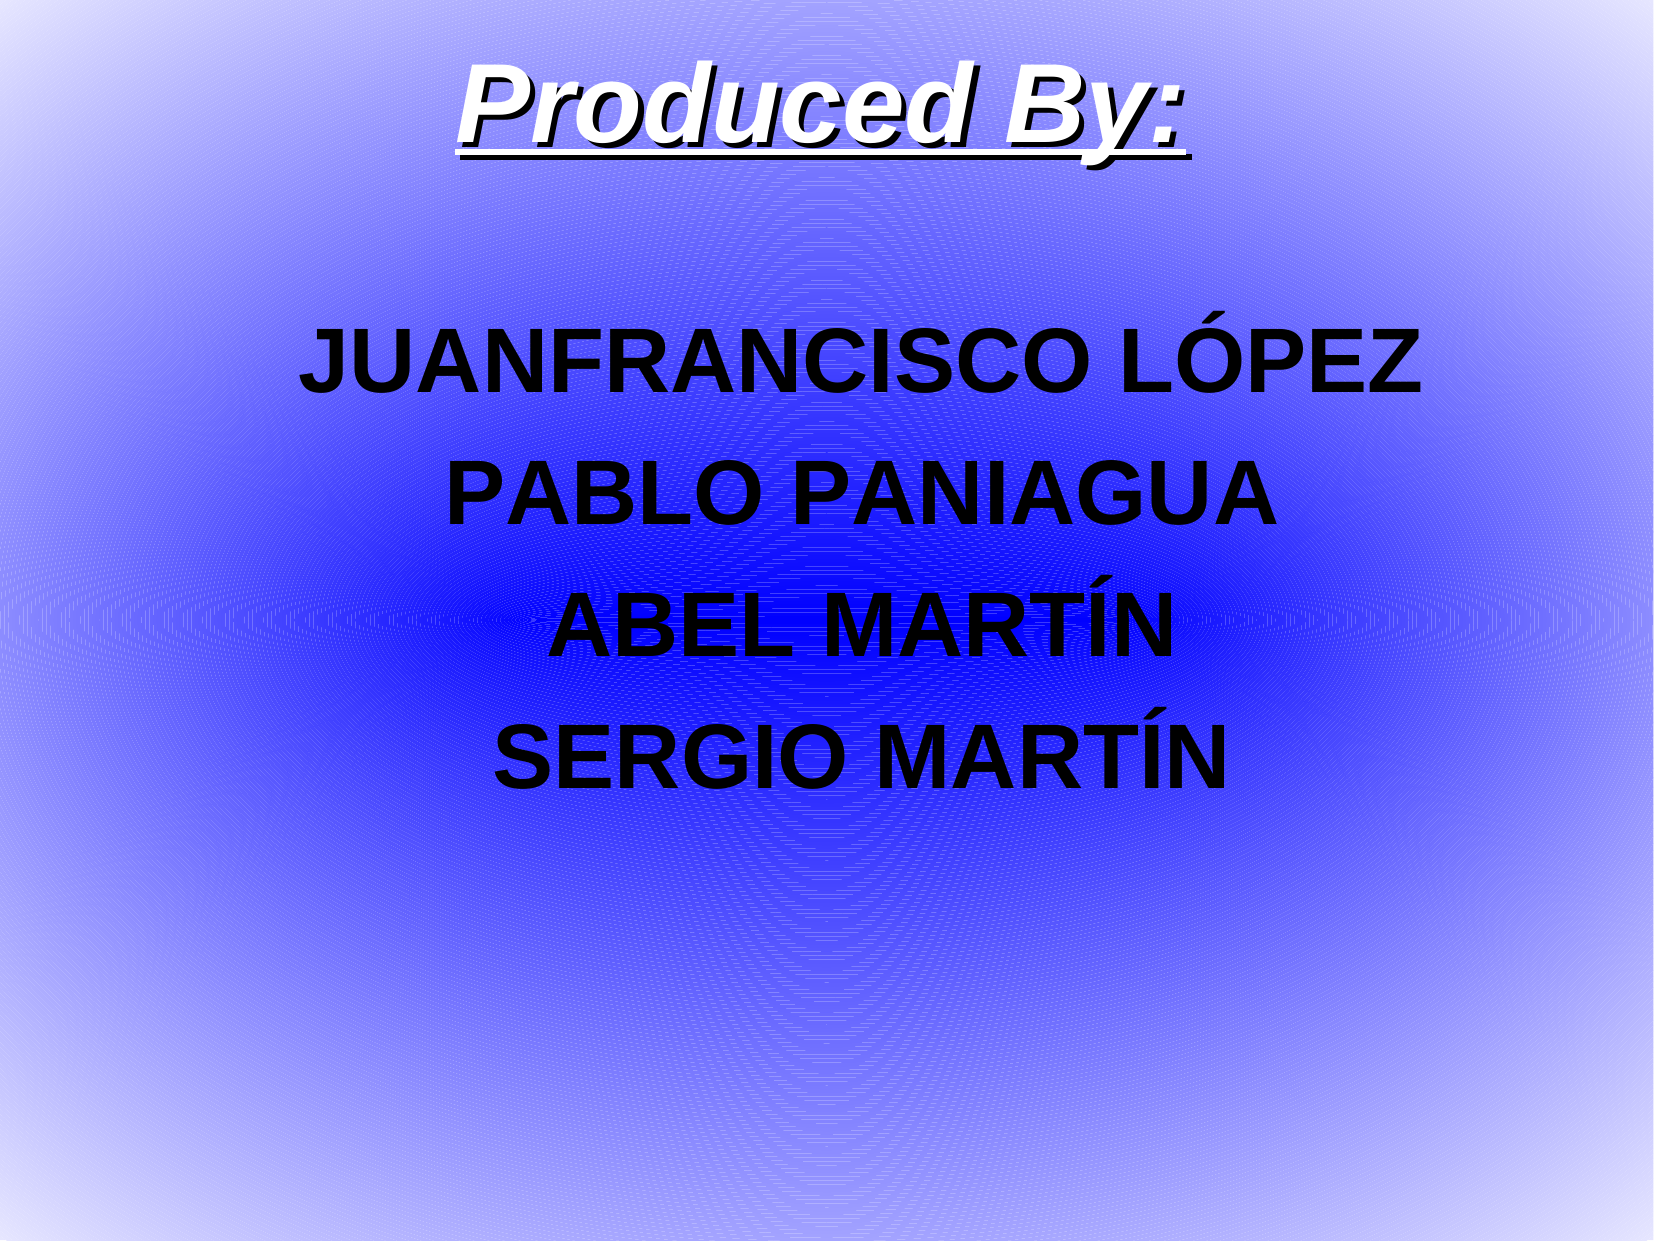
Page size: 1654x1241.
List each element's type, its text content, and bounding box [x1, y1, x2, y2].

title Produced By: [76, 7, 1565, 200]
list JUANFRANCISCO LÓPEZ PABLO PANIAGUA ABEL MARTÍN SERGIO MARTÍN [82, 309, 1571, 1138]
